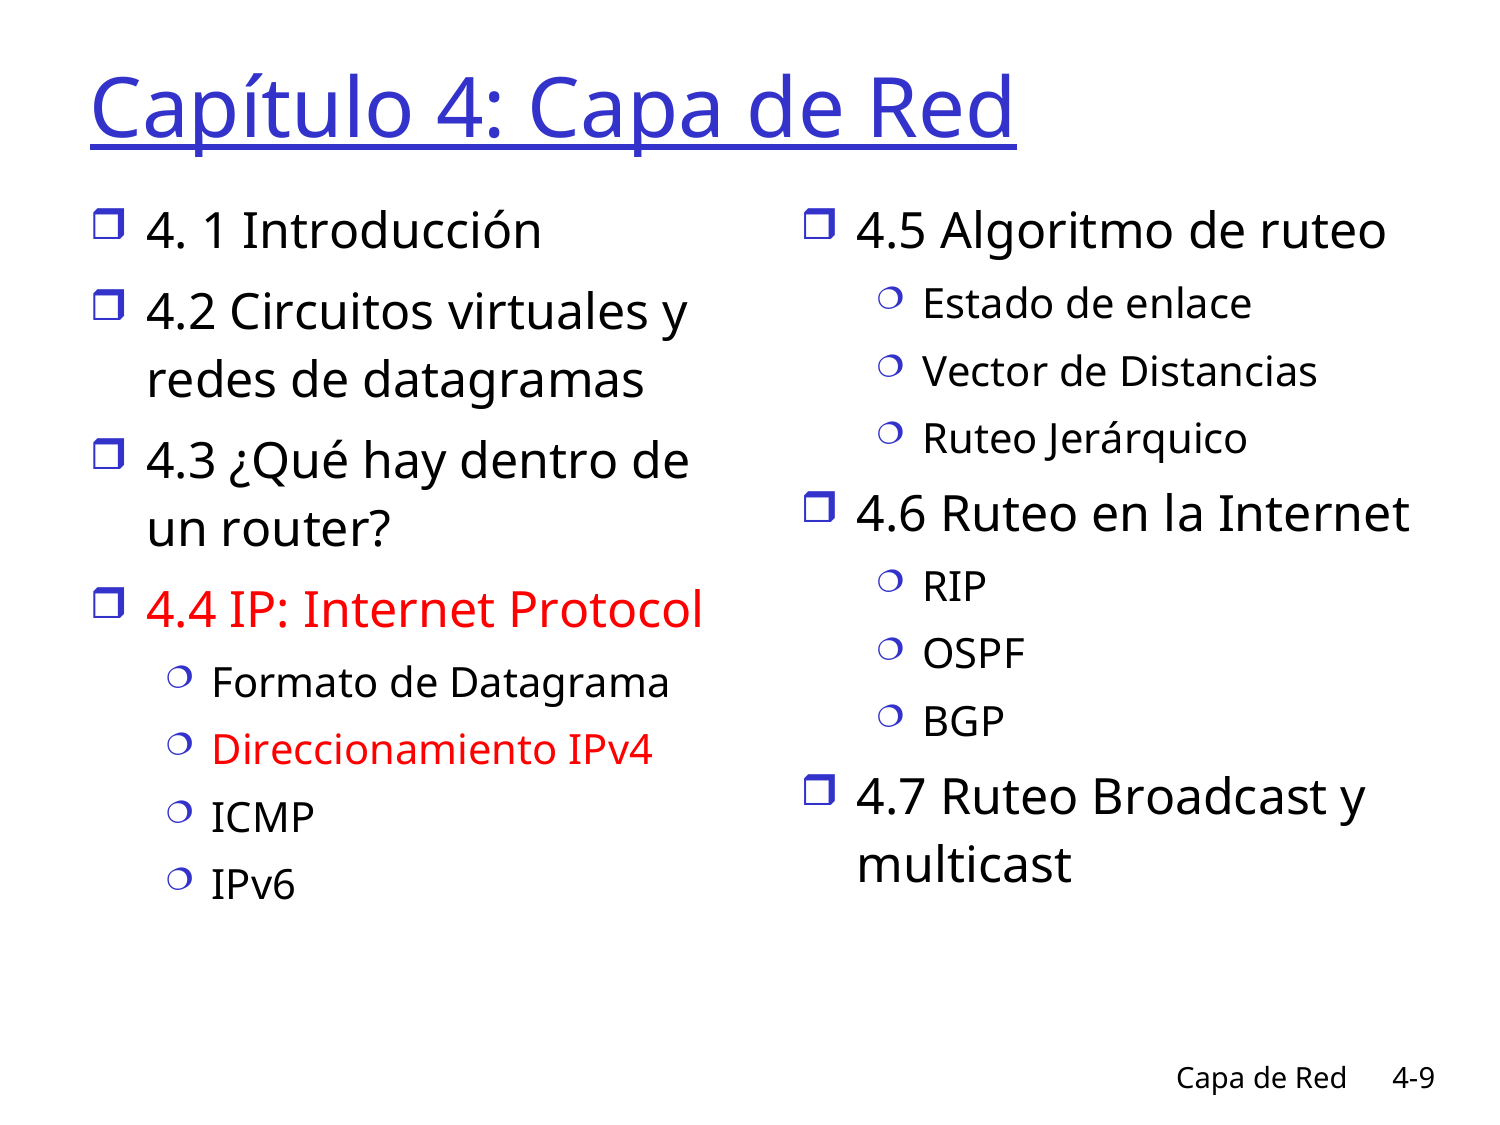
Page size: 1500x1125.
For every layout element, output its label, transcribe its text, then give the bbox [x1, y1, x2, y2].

list 4. 1 Introducción 4.2 Circuitos virtuales y redes de datagramas 4.3 ¿Qué hay dentro de un router? 4.4 IP: Internet Protocol Formato de Datagrama Direccionamiento IPv4 ICMP IPv6 [75, 187, 753, 1044]
title Capítulo 4: Capa de Red [75, 15, 1463, 196]
list 4.5 Algoritmo de ruteo Estado de enlace Vector de Distancias Ruteo Jerárquico 4.6 Ruteo en la Internet RIP OSPF BGP 4.7 Ruteo Broadcast y multicast [785, 187, 1464, 1044]
